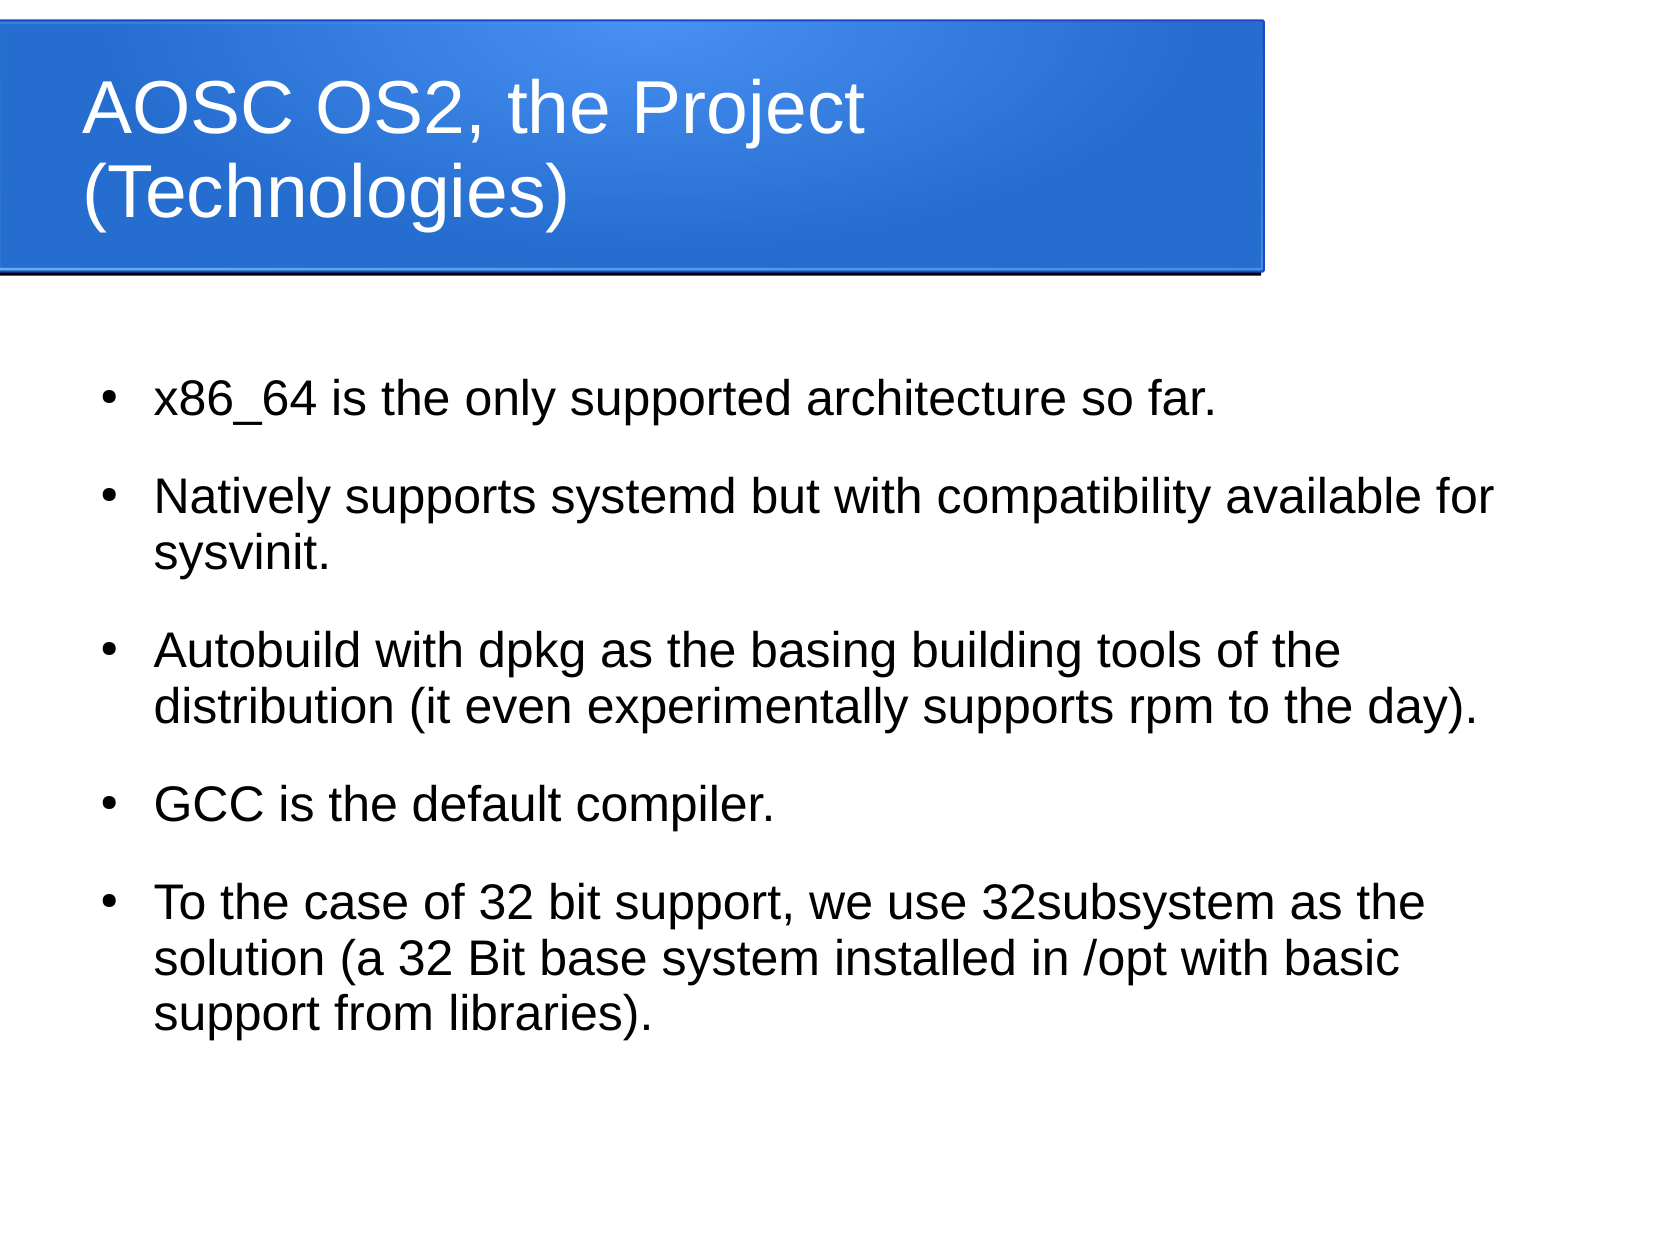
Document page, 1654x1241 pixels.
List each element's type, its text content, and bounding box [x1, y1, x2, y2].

list x86_64 is the only supported architecture so far. Natively supports systemd but with compatibility available for sysvinit. Autobuild with dpkg as the basing building tools of the distribution (it even experimentally supports rpm to the day). GCC is the default compiler. To the case of 32 bit support, we use 32subsystem as the solution (a 32 Bit base system installed in /opt with basic support from libraries). [82, 370, 1571, 1090]
title AOSC OS2, the Project (Technologies) [82, 47, 1235, 252]
